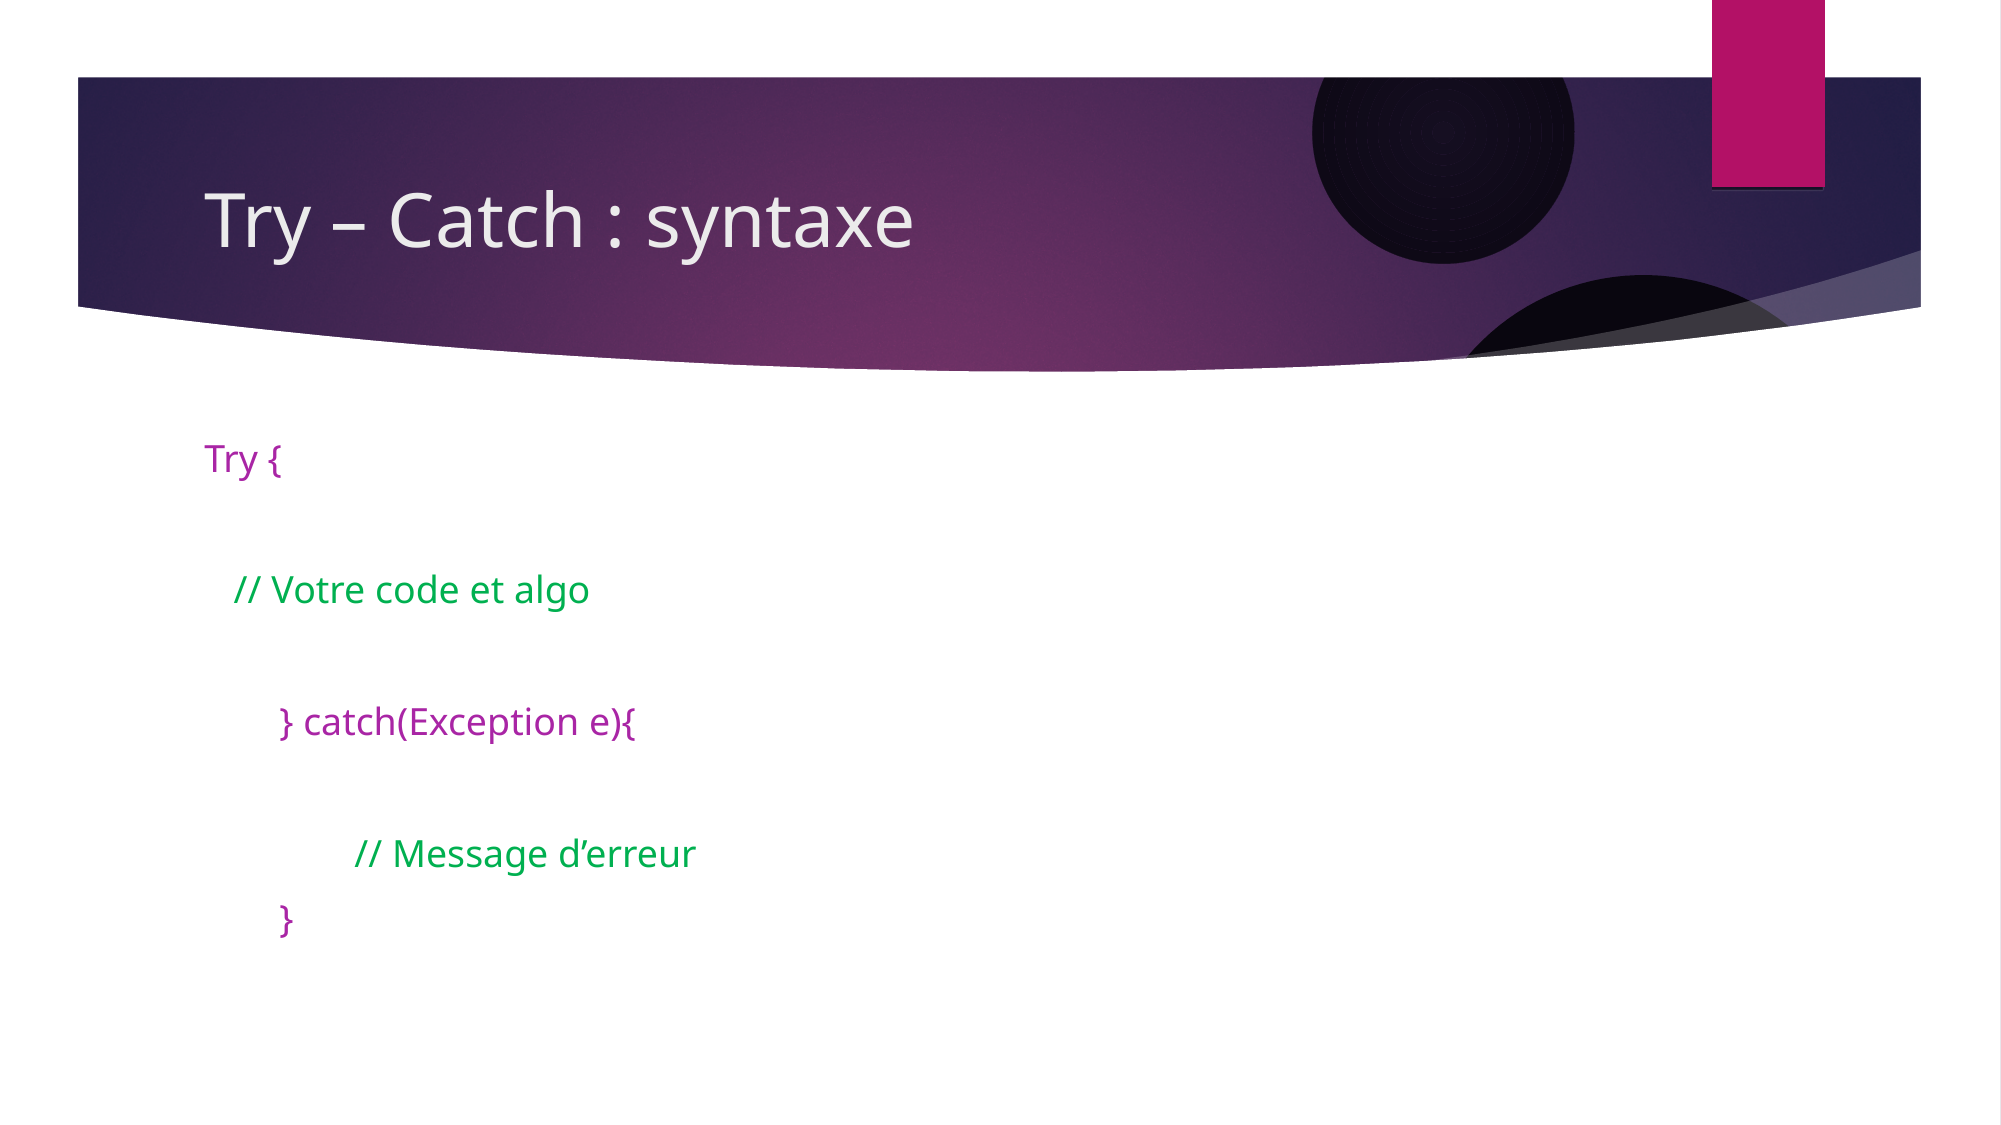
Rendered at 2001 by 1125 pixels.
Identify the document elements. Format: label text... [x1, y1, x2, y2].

list Try { // Votre code et algo } catch(Exception e){ // Message d’erreur } [189, 427, 1638, 988]
title Try – Catch : syntaxe [189, 159, 1627, 276]
